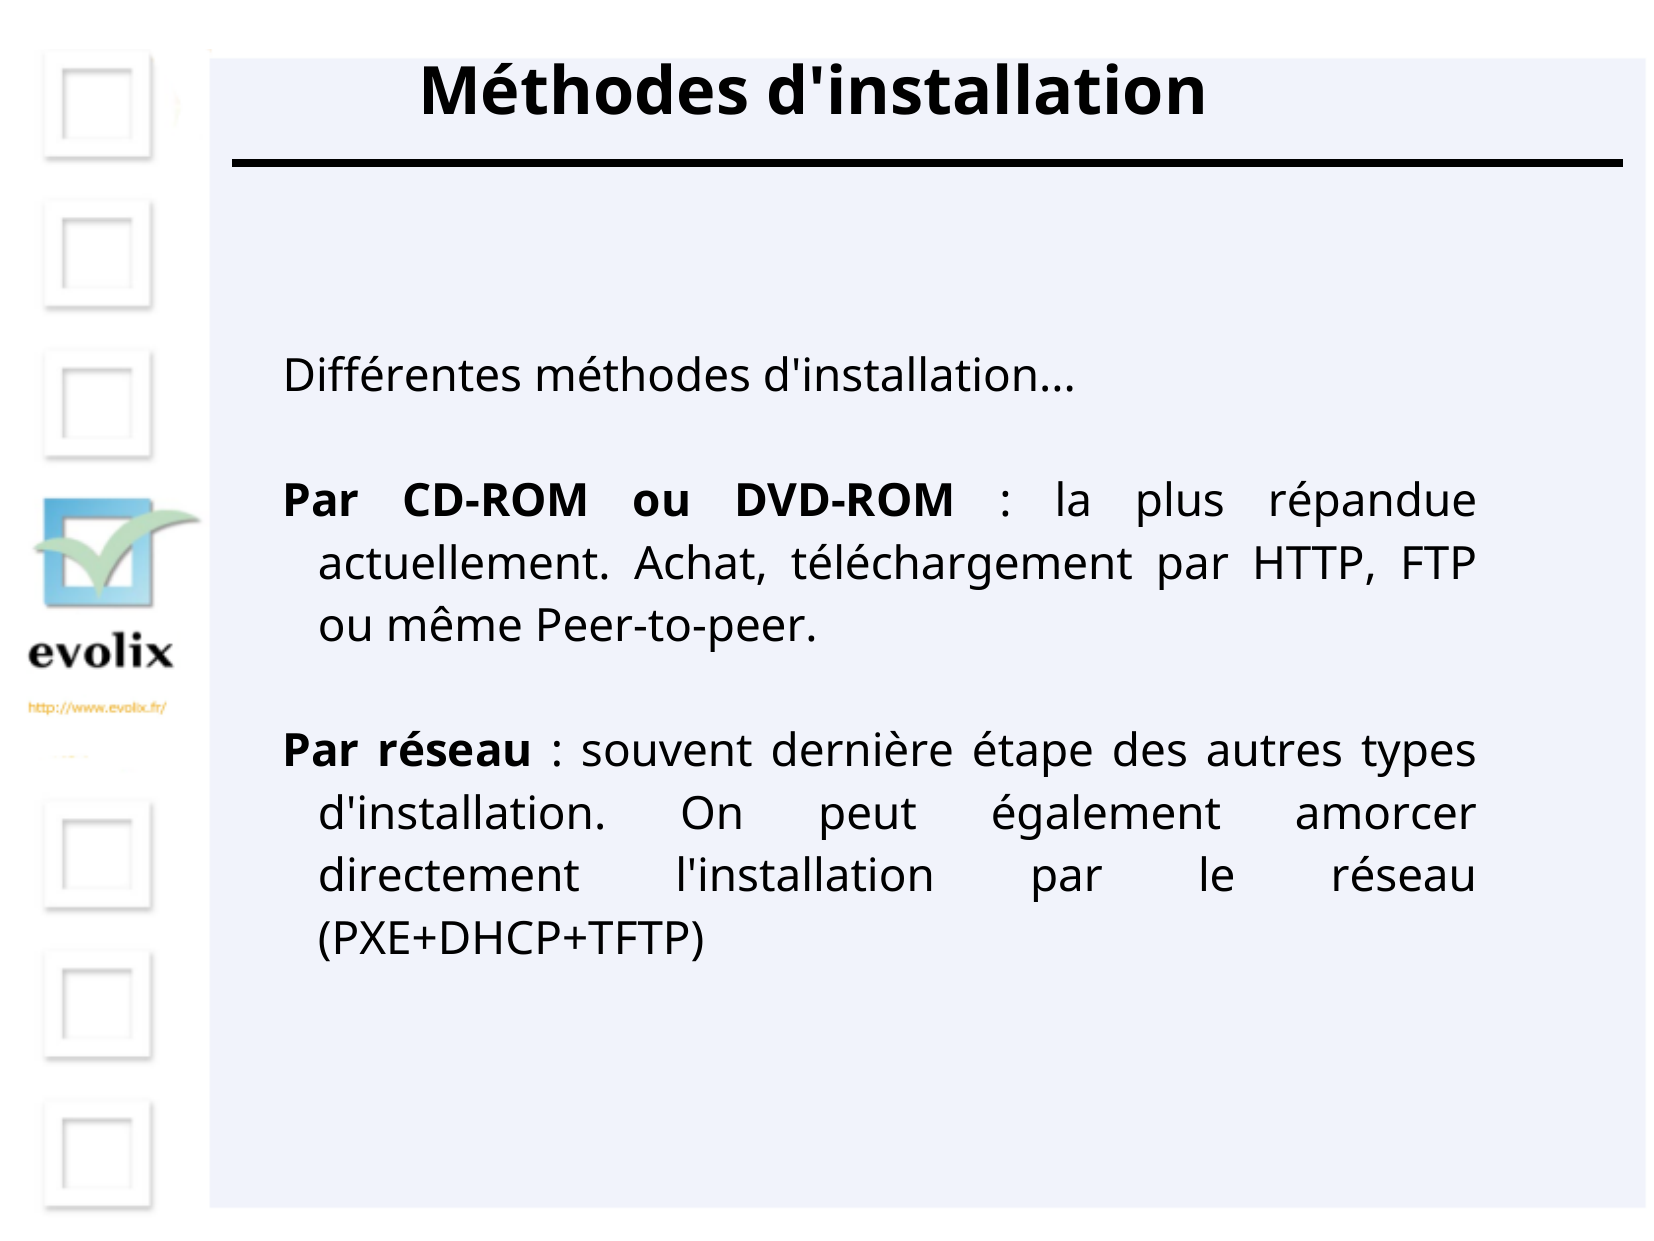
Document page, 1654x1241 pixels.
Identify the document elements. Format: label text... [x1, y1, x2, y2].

title Méthodes d'installation [22, 27, 1604, 151]
picture [0, 49, 1654, 1218]
subtitle Différentes méthodes d'installation... Par CD-ROM ou DVD-ROM : la plus répandue actuellement. Achat, téléchargement par HTTP, FTP ou même Peer-to-peer. Par réseau : souvent dernière étape des autres types d'installation. On peut également amorcer directement l'installation par le réseau (PXE+DHCP+TFTP) [246, 205, 1478, 1168]
